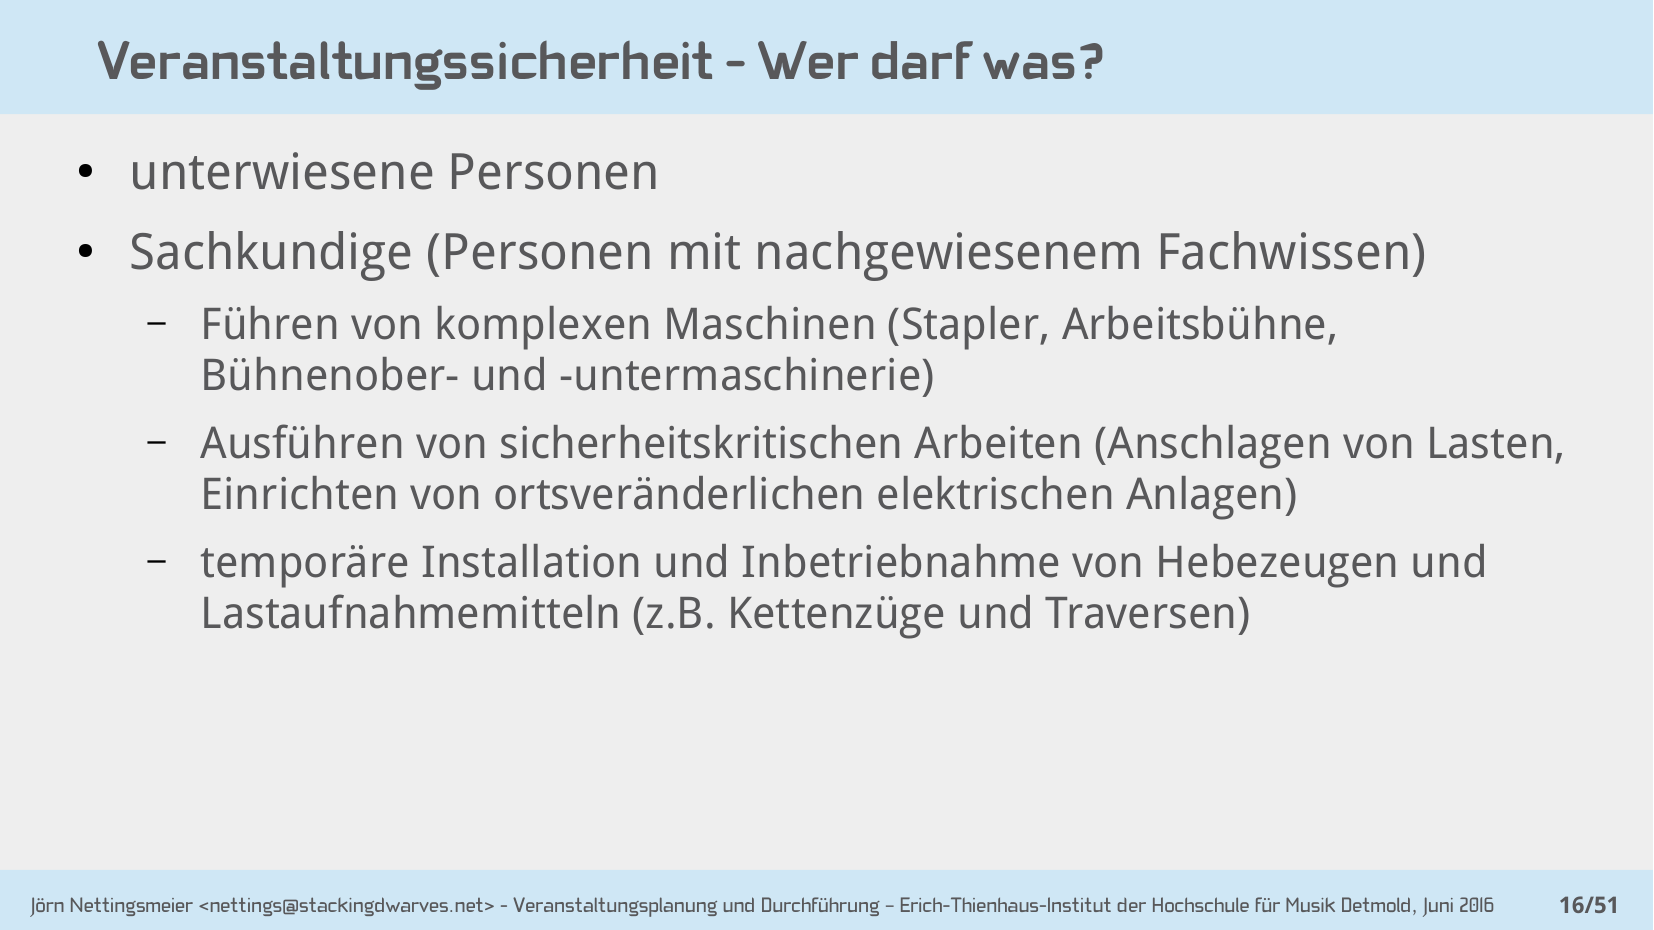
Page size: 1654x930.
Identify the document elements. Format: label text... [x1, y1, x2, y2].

title Veranstaltungssicherheit - Wer darf was? [97, 0, 1337, 126]
list unterwiesene Personen Sachkundige (Personen mit nachgewiesenem Fachwissen) Führen von komplexen Maschinen (Stapler, Arbeitsbühne, Bühnenober- und -untermaschinerie) Ausführen von sicherheitskritischen Arbeiten (Anschlagen von Lasten, Einrichten von ortsveränderlichen elektrischen Anlagen) temporäre Installation und Inbetriebnahme von Hebezeugen und Lastaufnahmemitteln (z.B. Kettenzüge und Traversen) [58, 142, 1576, 876]
